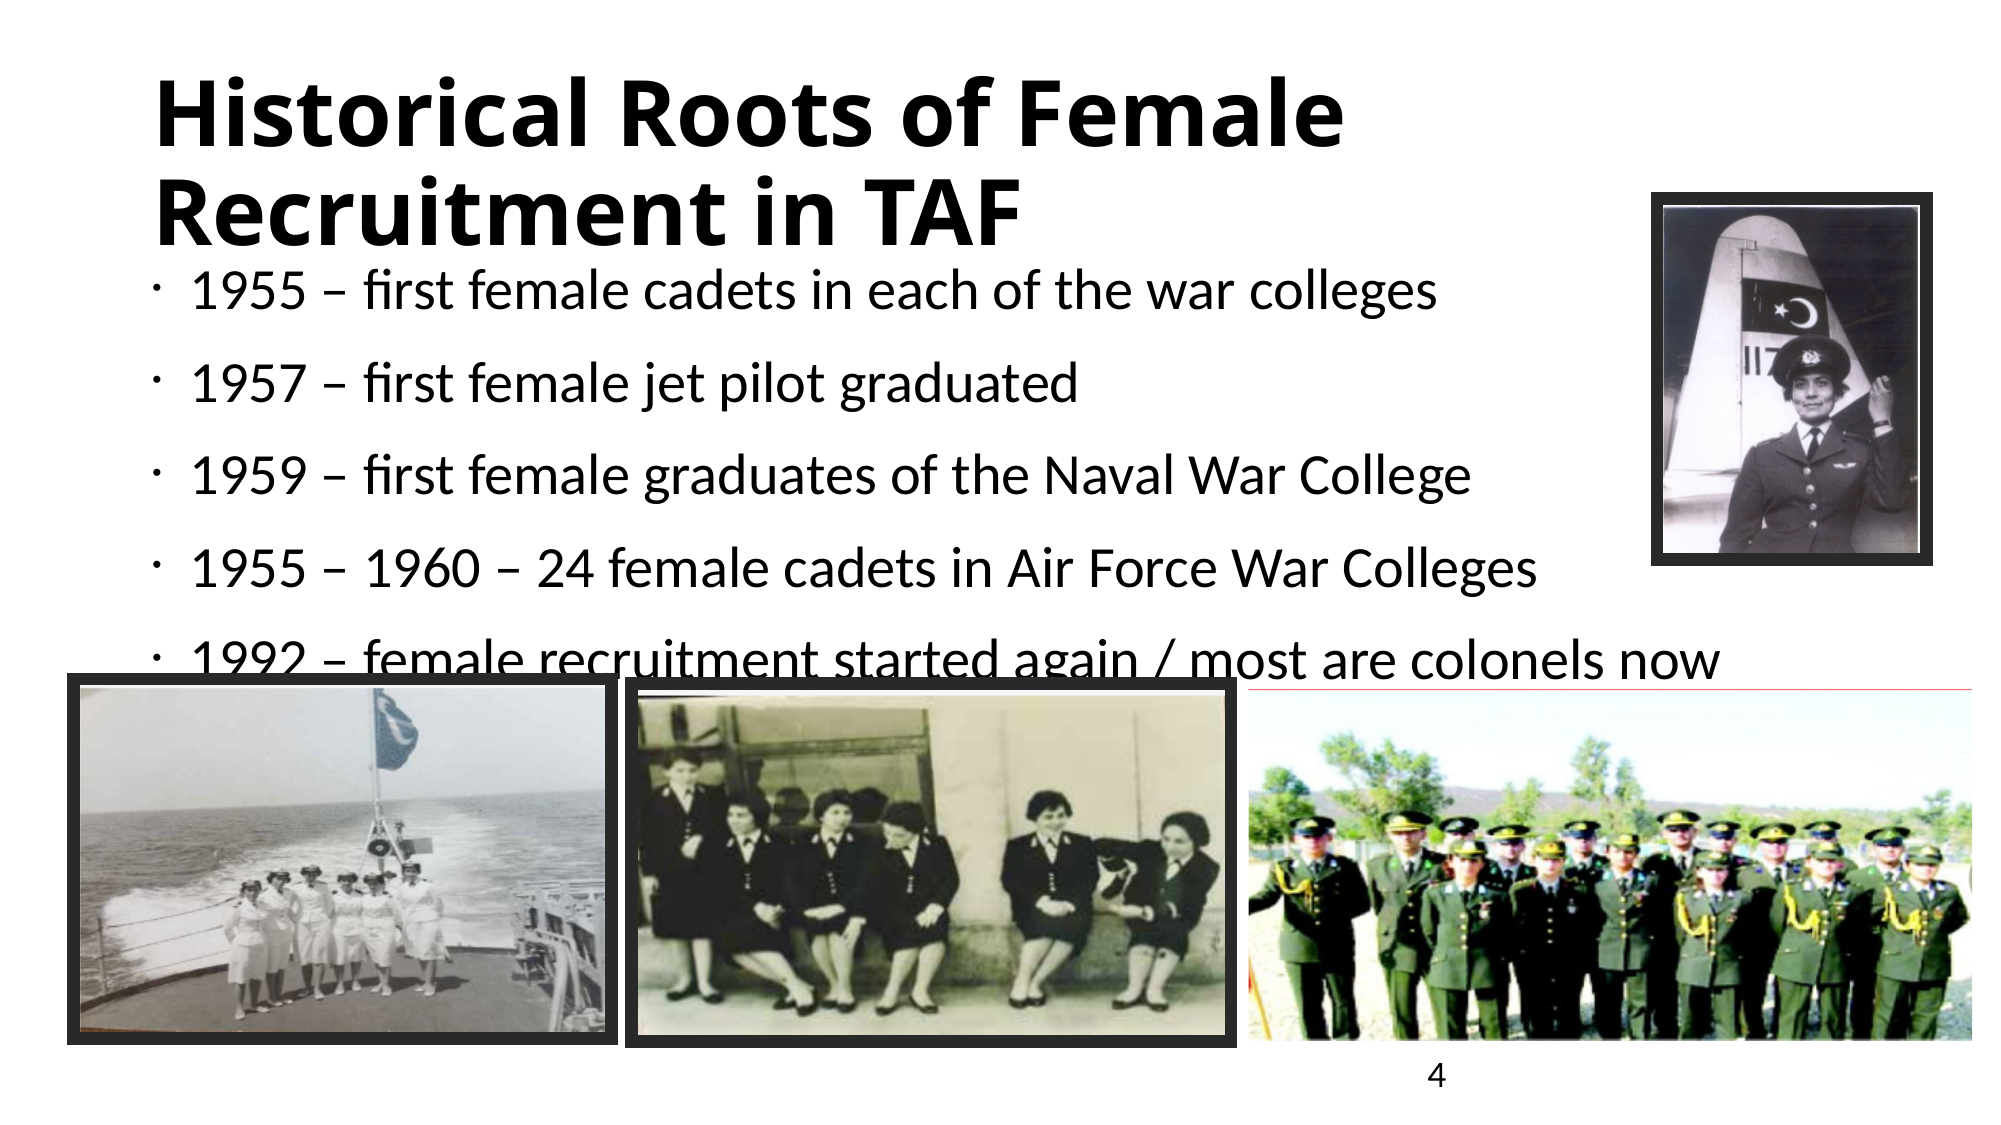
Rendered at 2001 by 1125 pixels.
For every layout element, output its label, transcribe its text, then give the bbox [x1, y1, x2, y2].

picture [79, 685, 606, 1033]
picture [637, 689, 1225, 1036]
picture [1663, 204, 1921, 554]
picture [1248, 689, 1973, 1041]
slide_number <number> [1412, 1042, 1863, 1103]
list 1955 – first female cadets in each of the war colleges 1957 – first female jet pilot graduated 1959 – first female graduates of the Naval War College 1955 – 1960 – 24 female cadets in Air Force War Colleges 1992 – female recruitment started again / most are colonels now [137, 252, 1863, 666]
title Historical Roots of Female Recruitment in TAF [137, 59, 1863, 252]
